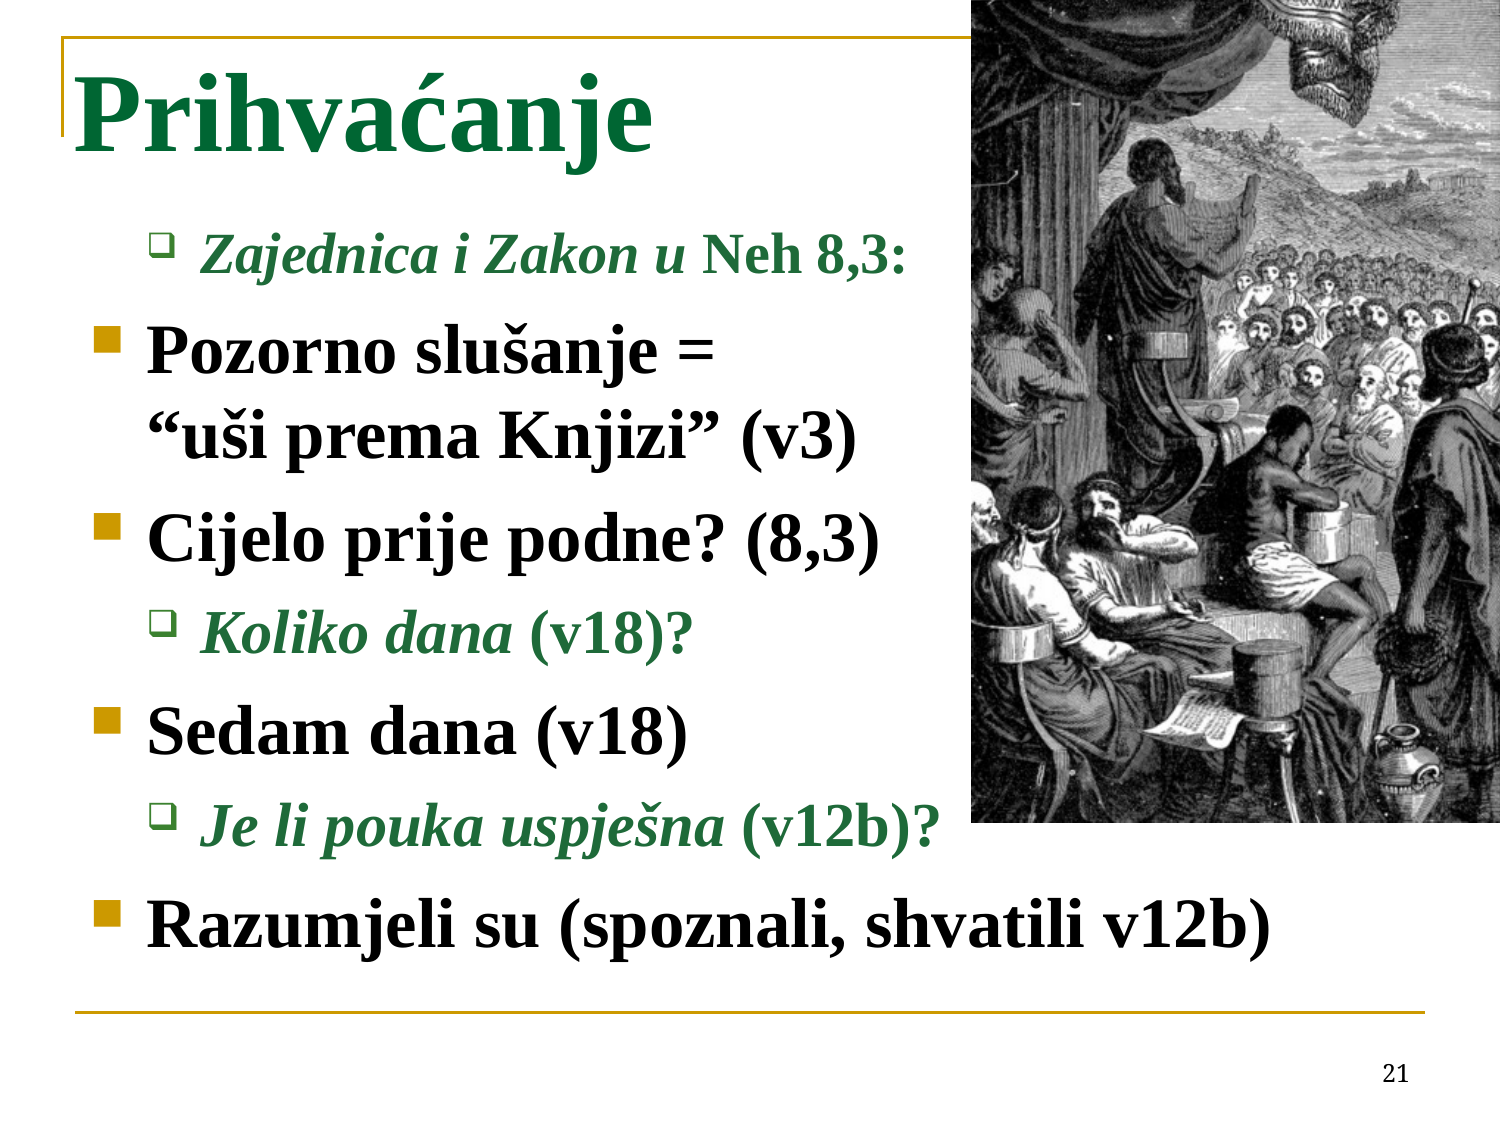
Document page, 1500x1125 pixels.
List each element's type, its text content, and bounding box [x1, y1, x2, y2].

picture [971, 0, 1500, 823]
title Prihvaćanje [58, 31, 971, 218]
list Zajednica i Zakon u Neh 8,3: Pozorno slušanje = “uši prema Knjizi” (v3) Cijelo prije podne? (8,3) Koliko dana (v18)? Sedam dana (v18) Je li pouka uspješna (v12b)? Razumjeli su (spoznali, shvatili v12b) [75, 207, 1426, 1006]
text_box <number> [1074, 1024, 1426, 1100]
